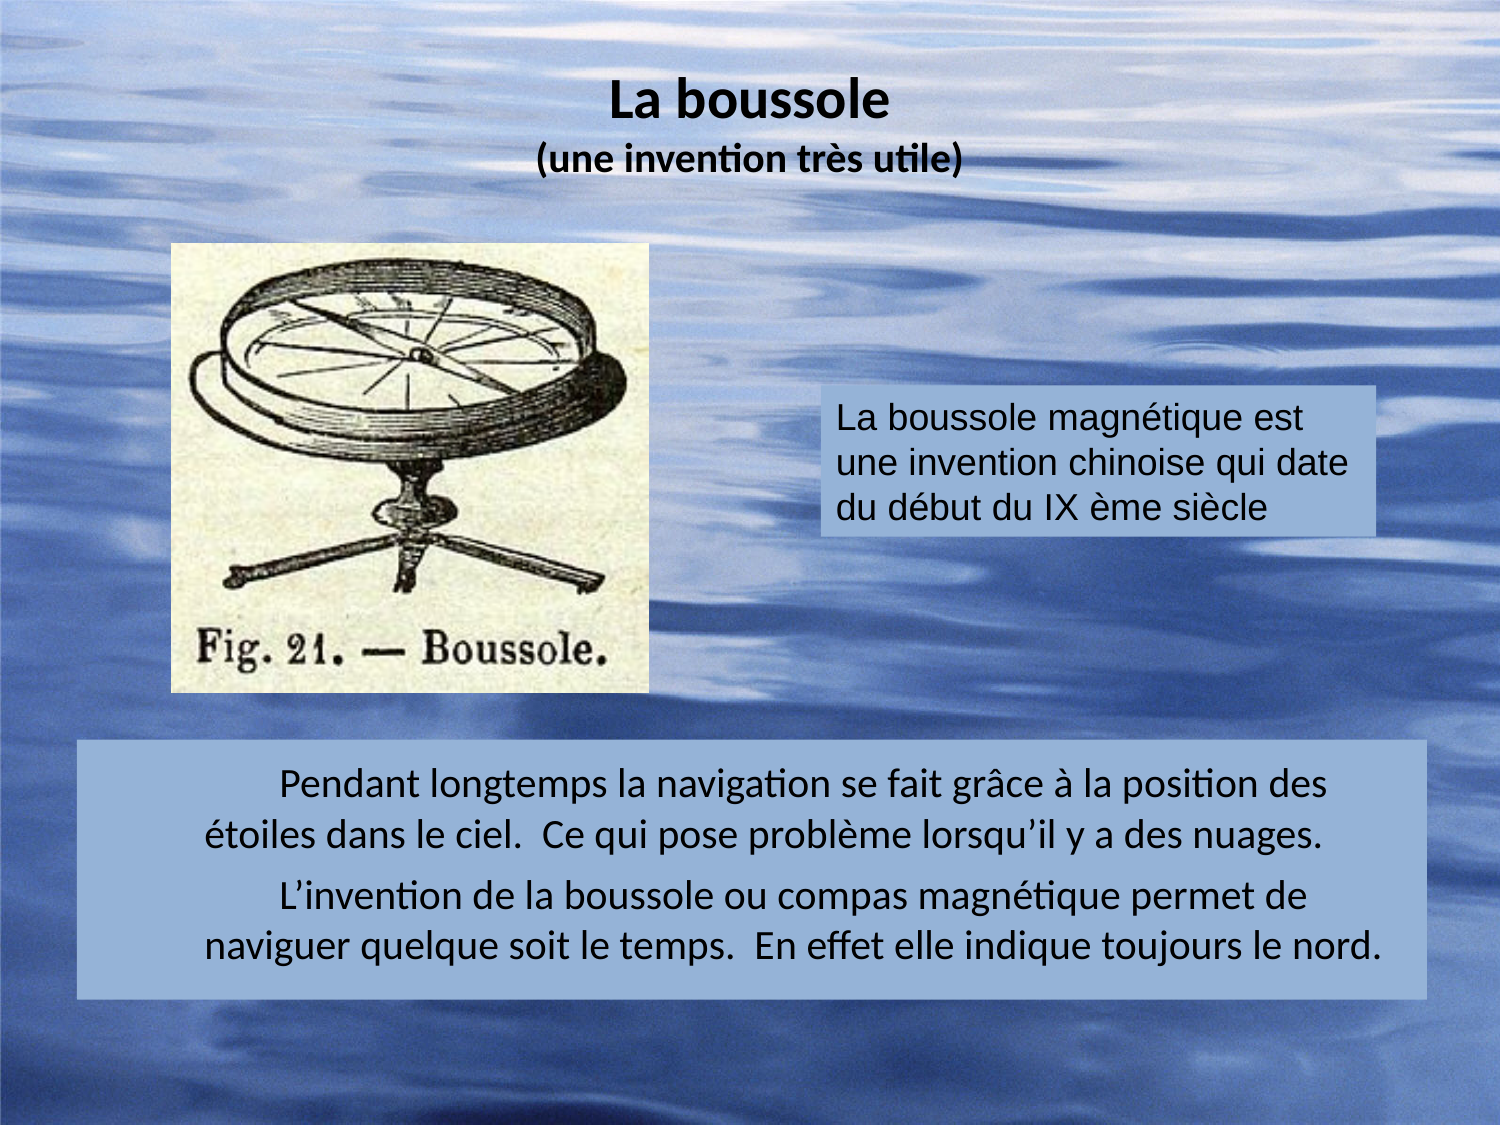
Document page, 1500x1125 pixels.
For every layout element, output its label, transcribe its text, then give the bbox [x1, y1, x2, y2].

picture [0, 0, 1500, 1125]
text_box La boussole magnétique est une invention chinoise qui date du début du IX ème siècle [820, 385, 1377, 537]
title La boussole (une invention très utile) [75, 45, 1426, 197]
list Pendant longtemps la navigation se fait grâce à la position des étoiles dans le ciel. Ce qui pose problème lorsqu’il y a des nuages. L’invention de la boussole ou compas magnétique permet de naviguer quelque soit le temps. En effet elle indique toujours le nord. [76, 739, 1427, 1000]
